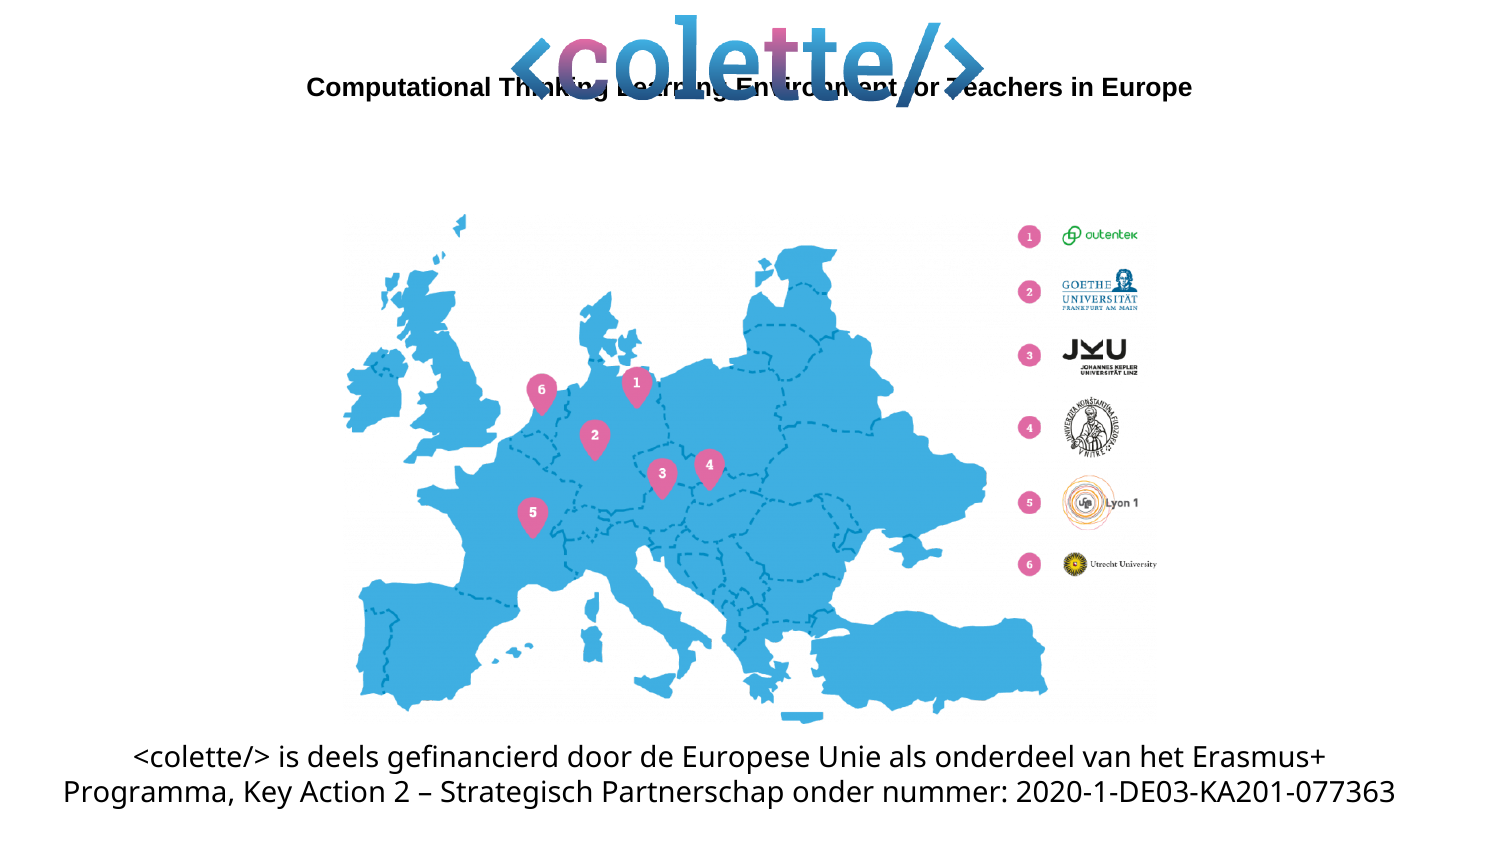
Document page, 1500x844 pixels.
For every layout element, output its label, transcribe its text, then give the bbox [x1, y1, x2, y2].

picture [436, 0, 1058, 165]
text_box <colette/> is deels gefinancierd door de Europese Unie als onderdeel van het Erasmus+ Programma, Key Action 2 – Strategisch Partnerschap onder nummer: 2020-1-DE03-KA201-077363 [47, 723, 1446, 844]
title <colette/> Computational Thinking Learning Environment for Teachers in Europe [1058, 23, 1449, 117]
picture [343, 214, 1157, 724]
title <colette/> Computational Thinking Learning Environment for Teachers in Europe [51, 23, 436, 117]
